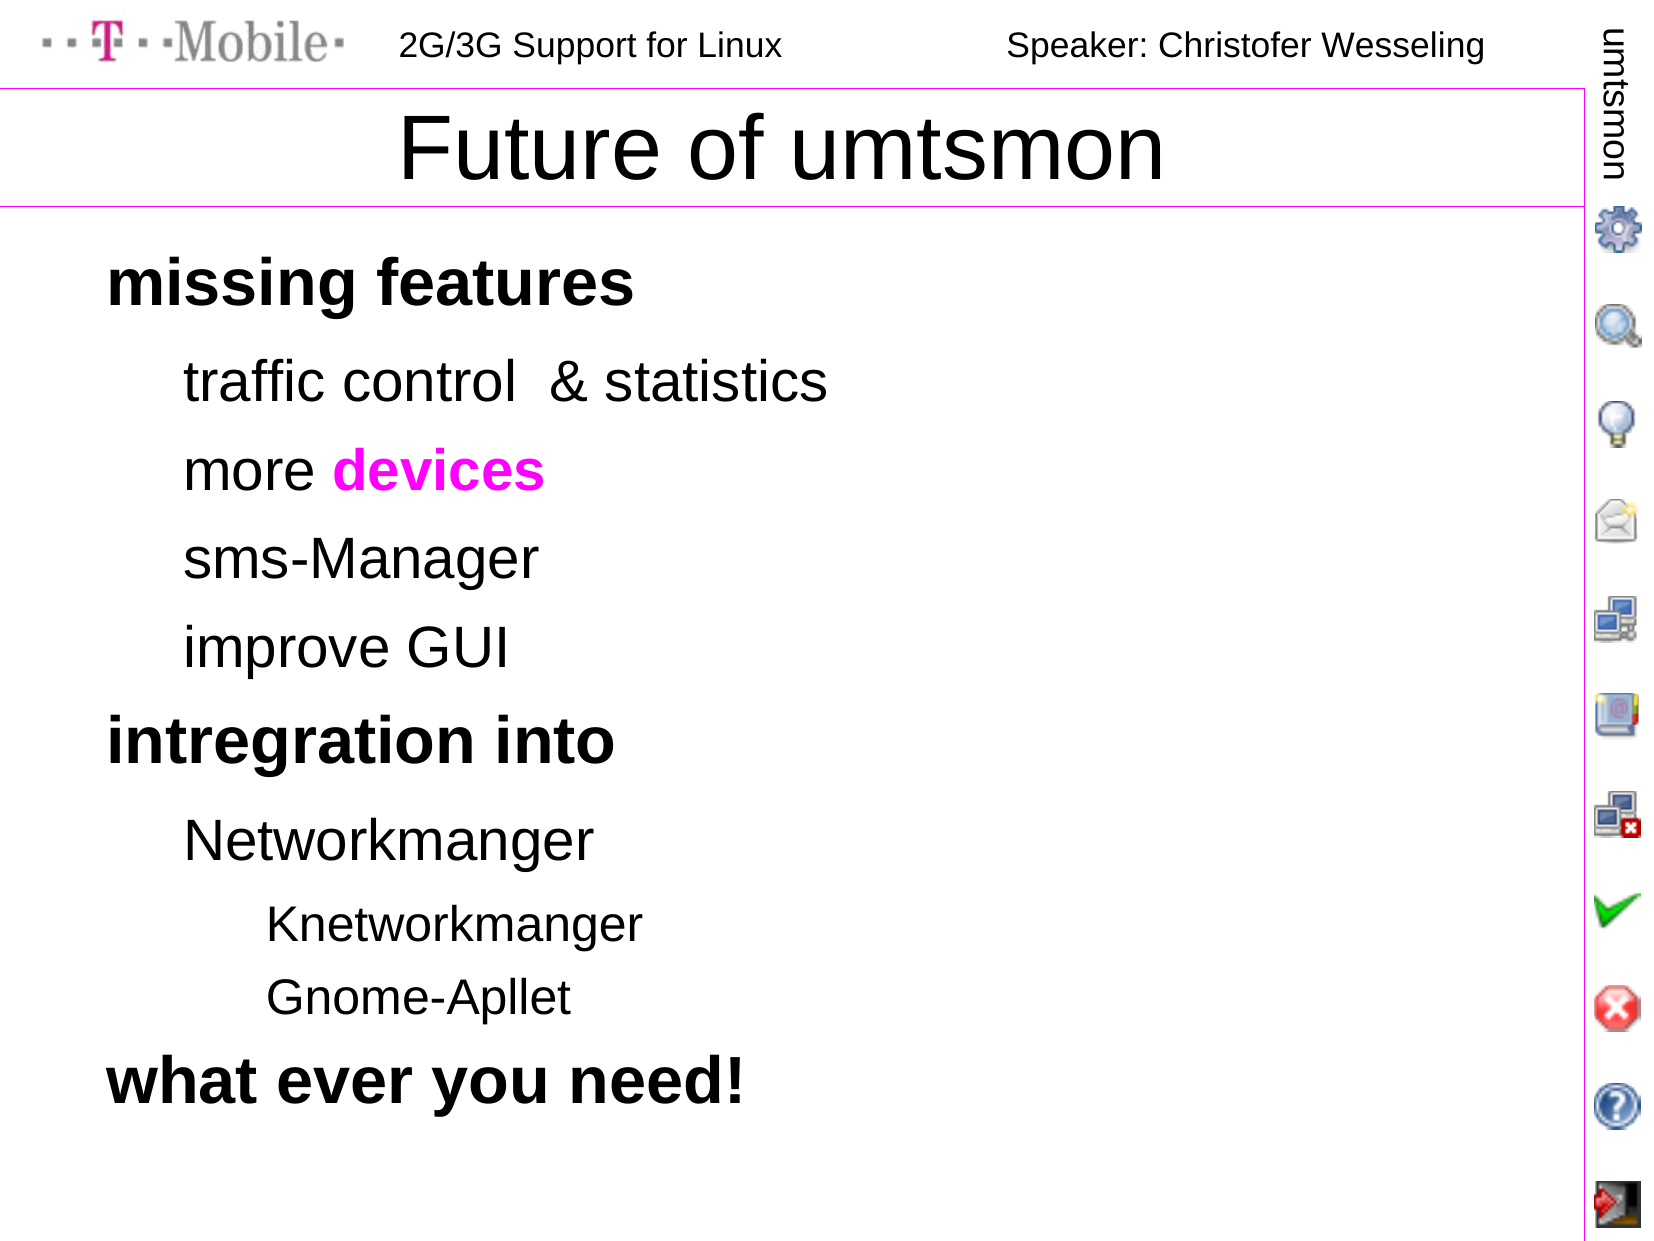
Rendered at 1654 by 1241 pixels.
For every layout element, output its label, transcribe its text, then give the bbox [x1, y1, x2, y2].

picture [1594, 499, 1641, 546]
picture [1594, 1083, 1641, 1130]
picture [1594, 1181, 1641, 1228]
picture [1594, 791, 1641, 838]
title Future of umtsmon [0, 90, 1565, 205]
picture [1594, 693, 1641, 740]
picture [11, 6, 365, 77]
picture [1595, 304, 1642, 351]
picture [1594, 985, 1641, 1032]
picture [1594, 401, 1641, 448]
picture [1595, 206, 1642, 253]
picture [1594, 888, 1641, 935]
list missing features traffic control & statistics more devices sms-Manager improve GUI intregration into Networkmanger Knetworkmanger Gnome-Apllet what ever you need! [88, 244, 1123, 1205]
picture [1594, 596, 1641, 643]
